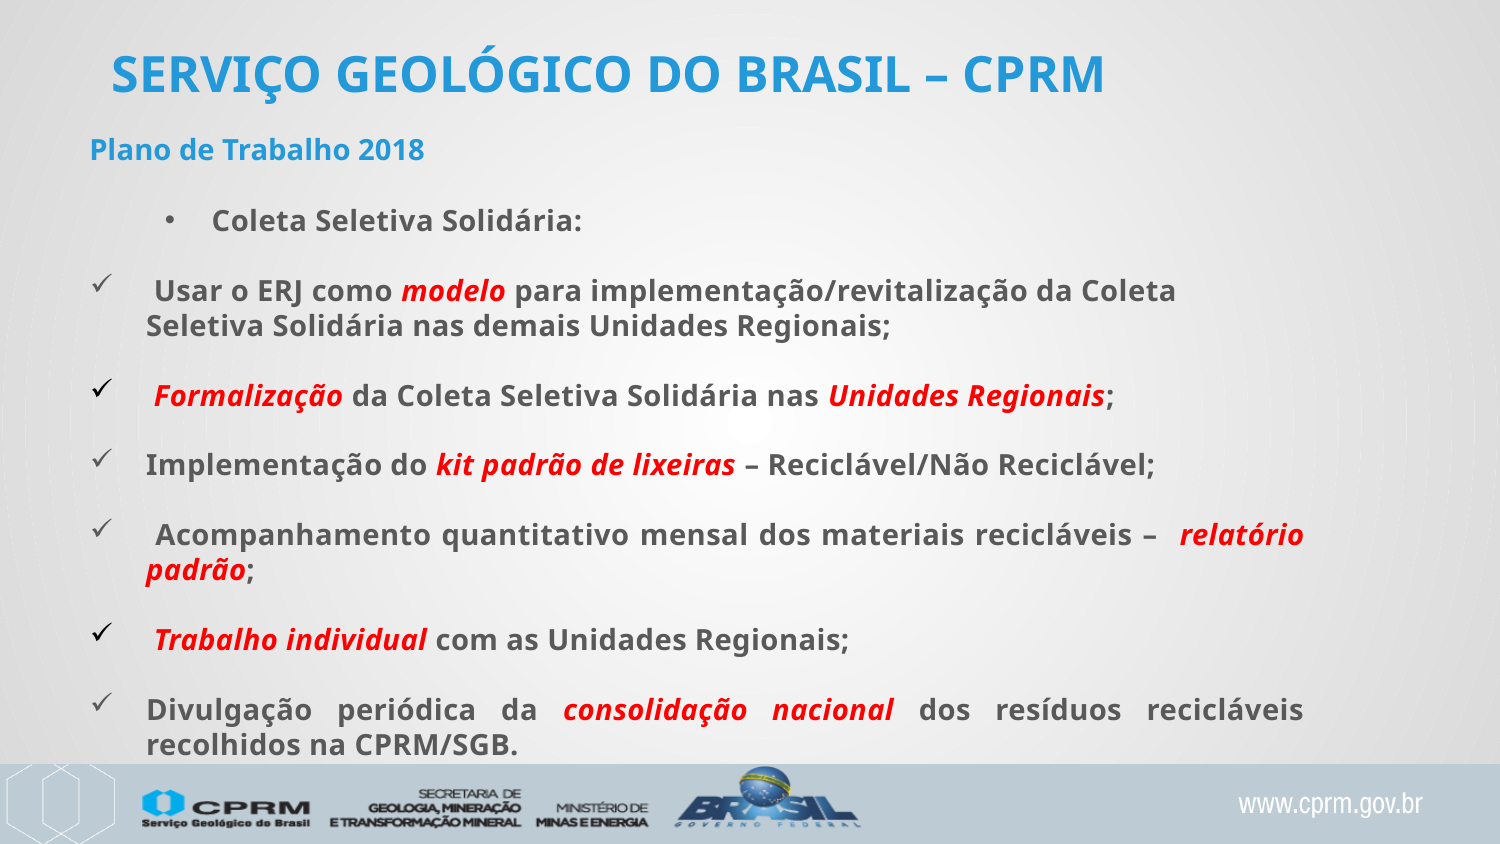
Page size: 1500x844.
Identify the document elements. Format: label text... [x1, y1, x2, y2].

text_box Plano de Trabalho 2018 [74, 116, 698, 159]
picture [1320, 764, 1500, 844]
picture [132, 756, 870, 843]
text_box Coleta Seletiva Solidária: Usar o ERJ como modelo para implementação/revitalização da Coleta Seletiva Solidária nas demais Unidades Regionais; Formalização da Coleta Seletiva Solidária nas Unidades Regionais; Implementação do kit padrão de lixeiras – Reciclável/Não Reciclável; Acompanhamento quantitativo mensal dos materiais recicláveis – relatório padrão; Trabalho individual com as Unidades Regionais; Divulgação periódica da consolidação nacional dos resíduos recicláveis recolhidos na CPRM/SGB. [0, 159, 1320, 844]
text_box SERVIÇO GEOLÓGICO DO BRASIL – CPRM [96, 35, 1122, 111]
